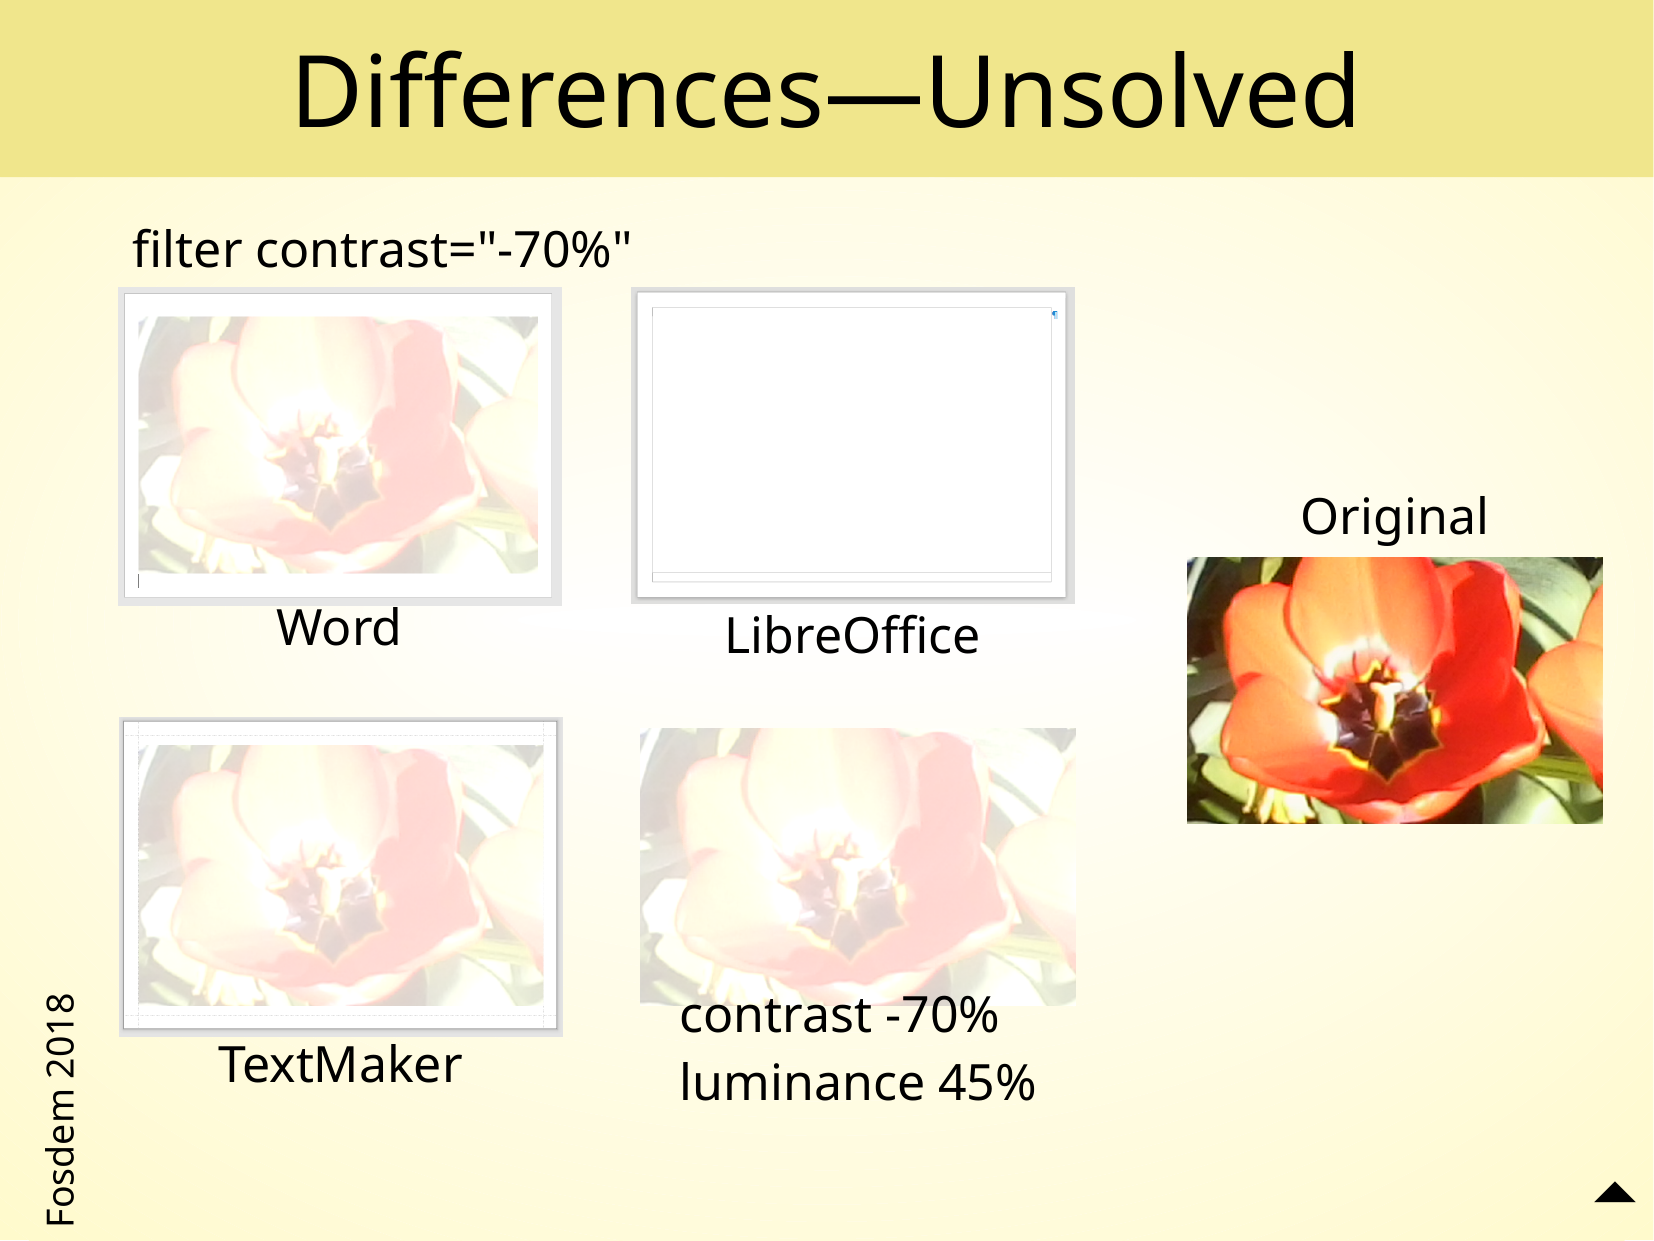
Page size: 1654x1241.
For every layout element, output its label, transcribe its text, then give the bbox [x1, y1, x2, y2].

picture [640, 728, 1076, 1116]
text_box filter contrast="-70%" luminance="70%" [118, 206, 1059, 289]
text_box ⏶ [1578, 1138, 1654, 1241]
picture [119, 717, 563, 1098]
picture [1187, 481, 1603, 832]
picture [118, 287, 562, 668]
title Differences—Unsolved [0, 0, 1654, 178]
picture [631, 287, 1075, 676]
